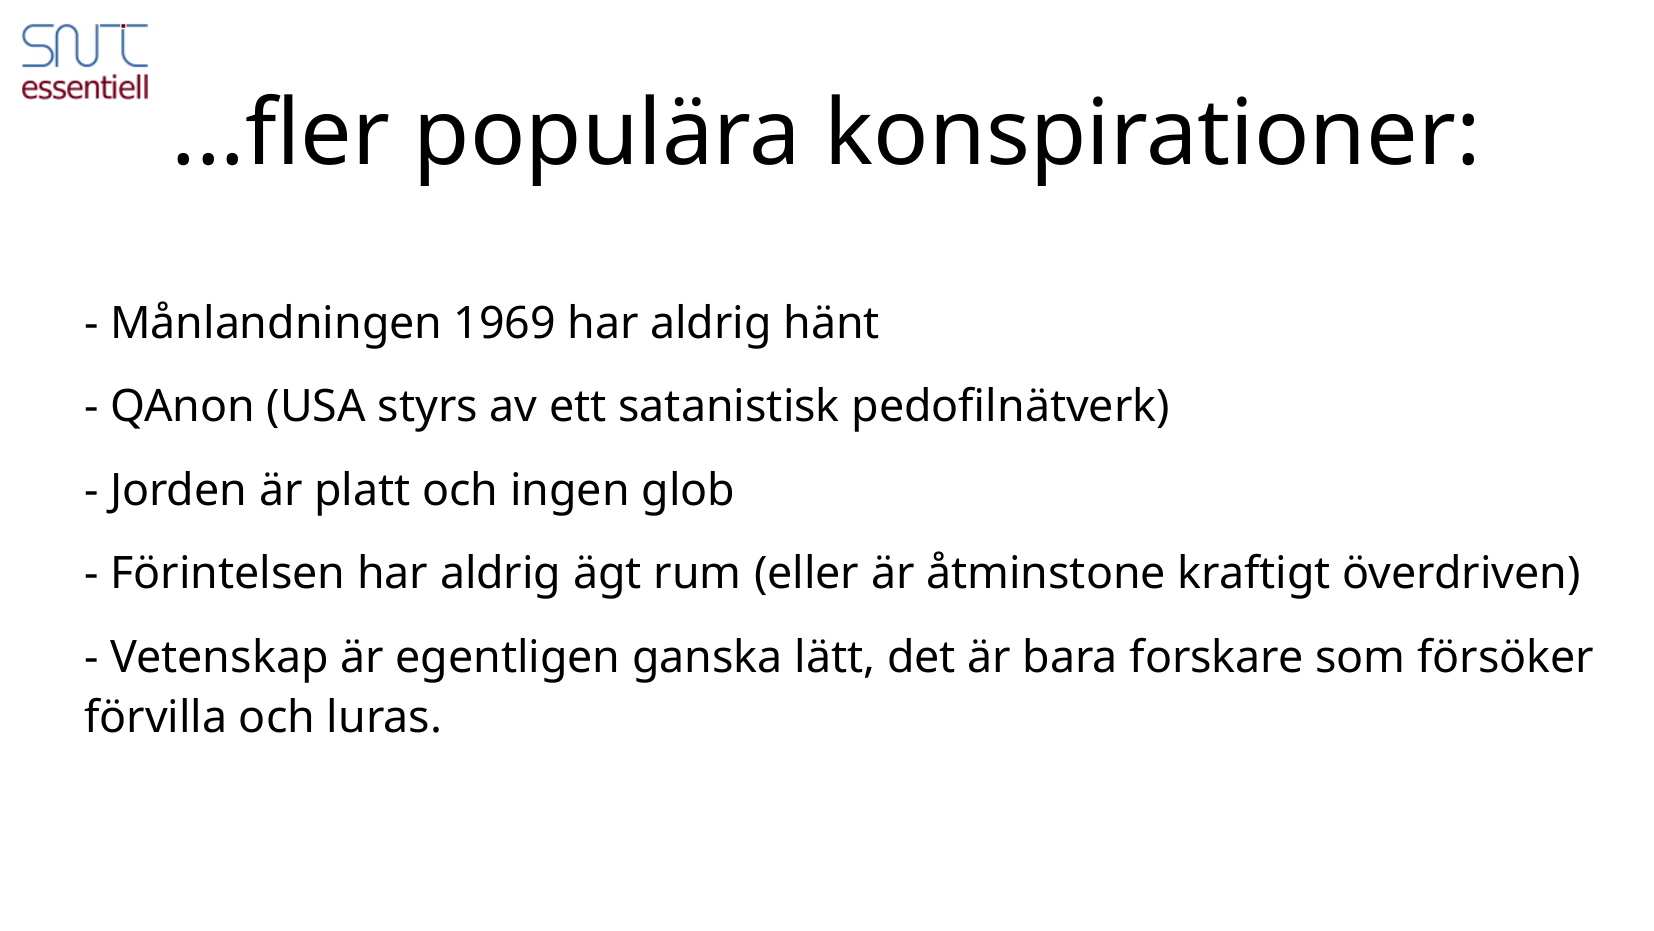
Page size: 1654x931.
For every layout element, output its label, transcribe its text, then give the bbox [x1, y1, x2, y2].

title ...fler populära konspirationer: [82, 51, 1571, 207]
picture [22, 0, 148, 125]
list - Månlandningen 1969 har aldrig hänt - QAnon (USA styrs av ett satanistisk pedofilnätverk) - Jorden är platt och ingen glob - Förintelsen har aldrig ägt rum (eller är åtminstone kraftigt överdriven) - Vetenskap är egentligen ganska lätt, det är bara forskare som försöker förvilla och luras. [29, 217, 1625, 758]
